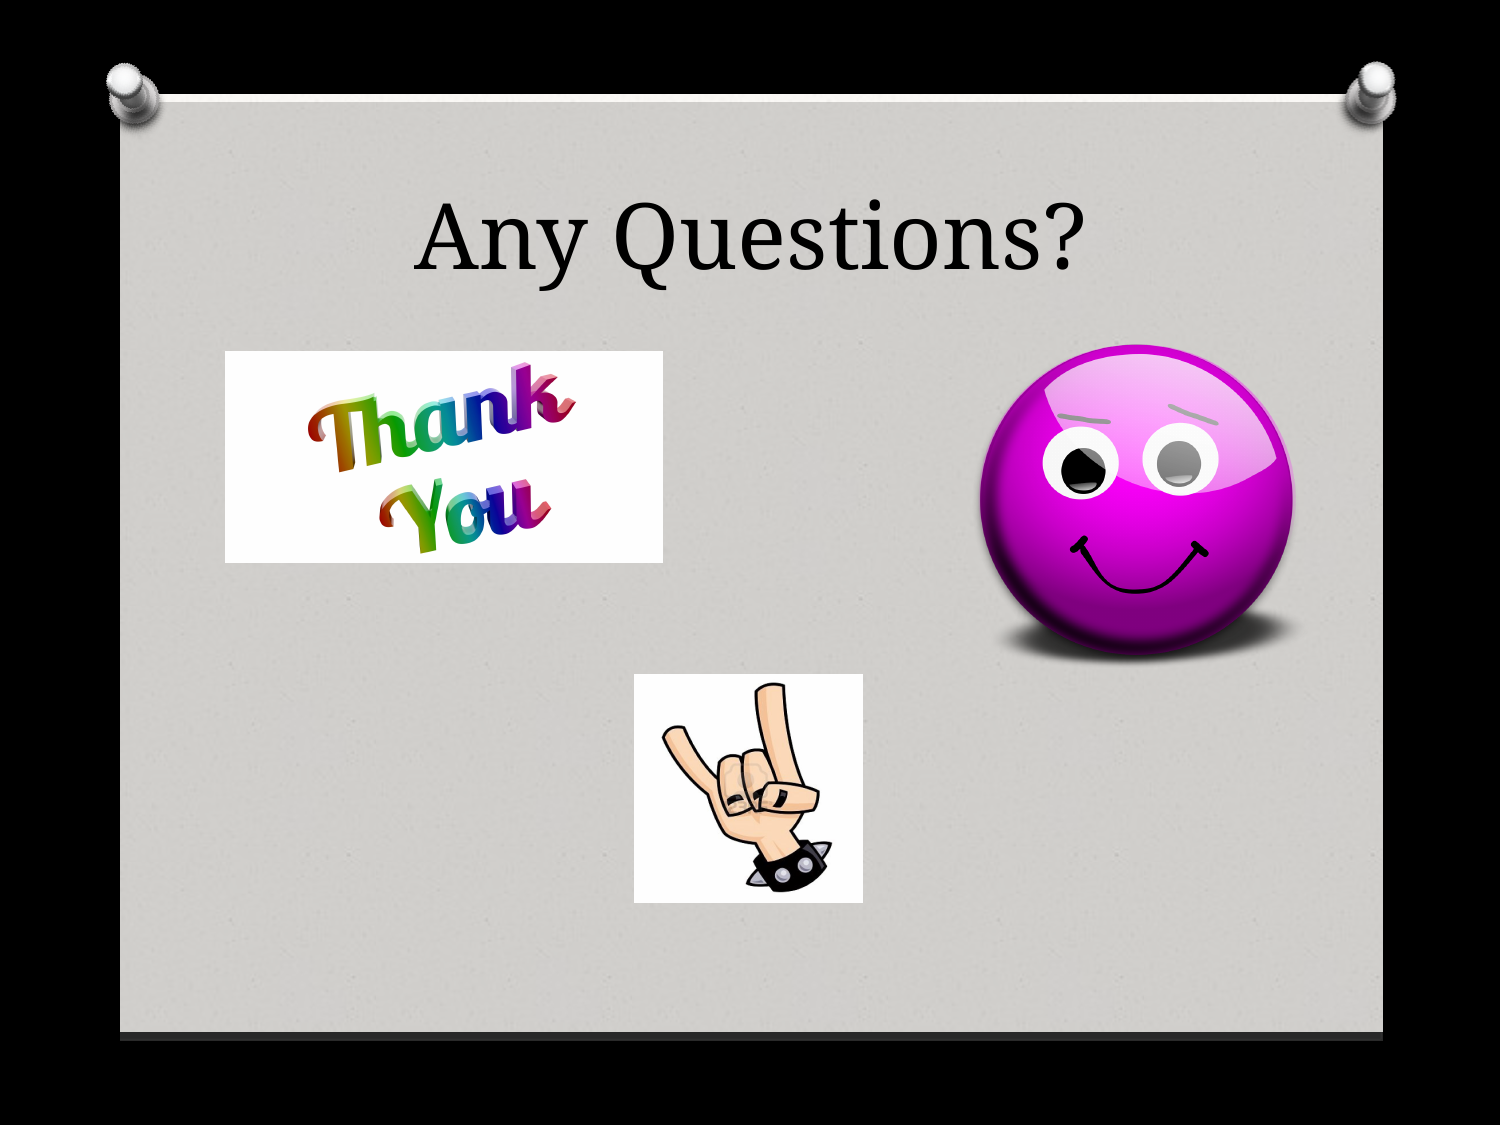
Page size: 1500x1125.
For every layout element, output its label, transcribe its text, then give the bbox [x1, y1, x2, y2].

picture [961, 331, 1321, 675]
picture [634, 674, 863, 903]
title Any Questions? [179, 134, 1323, 332]
picture [225, 351, 663, 563]
